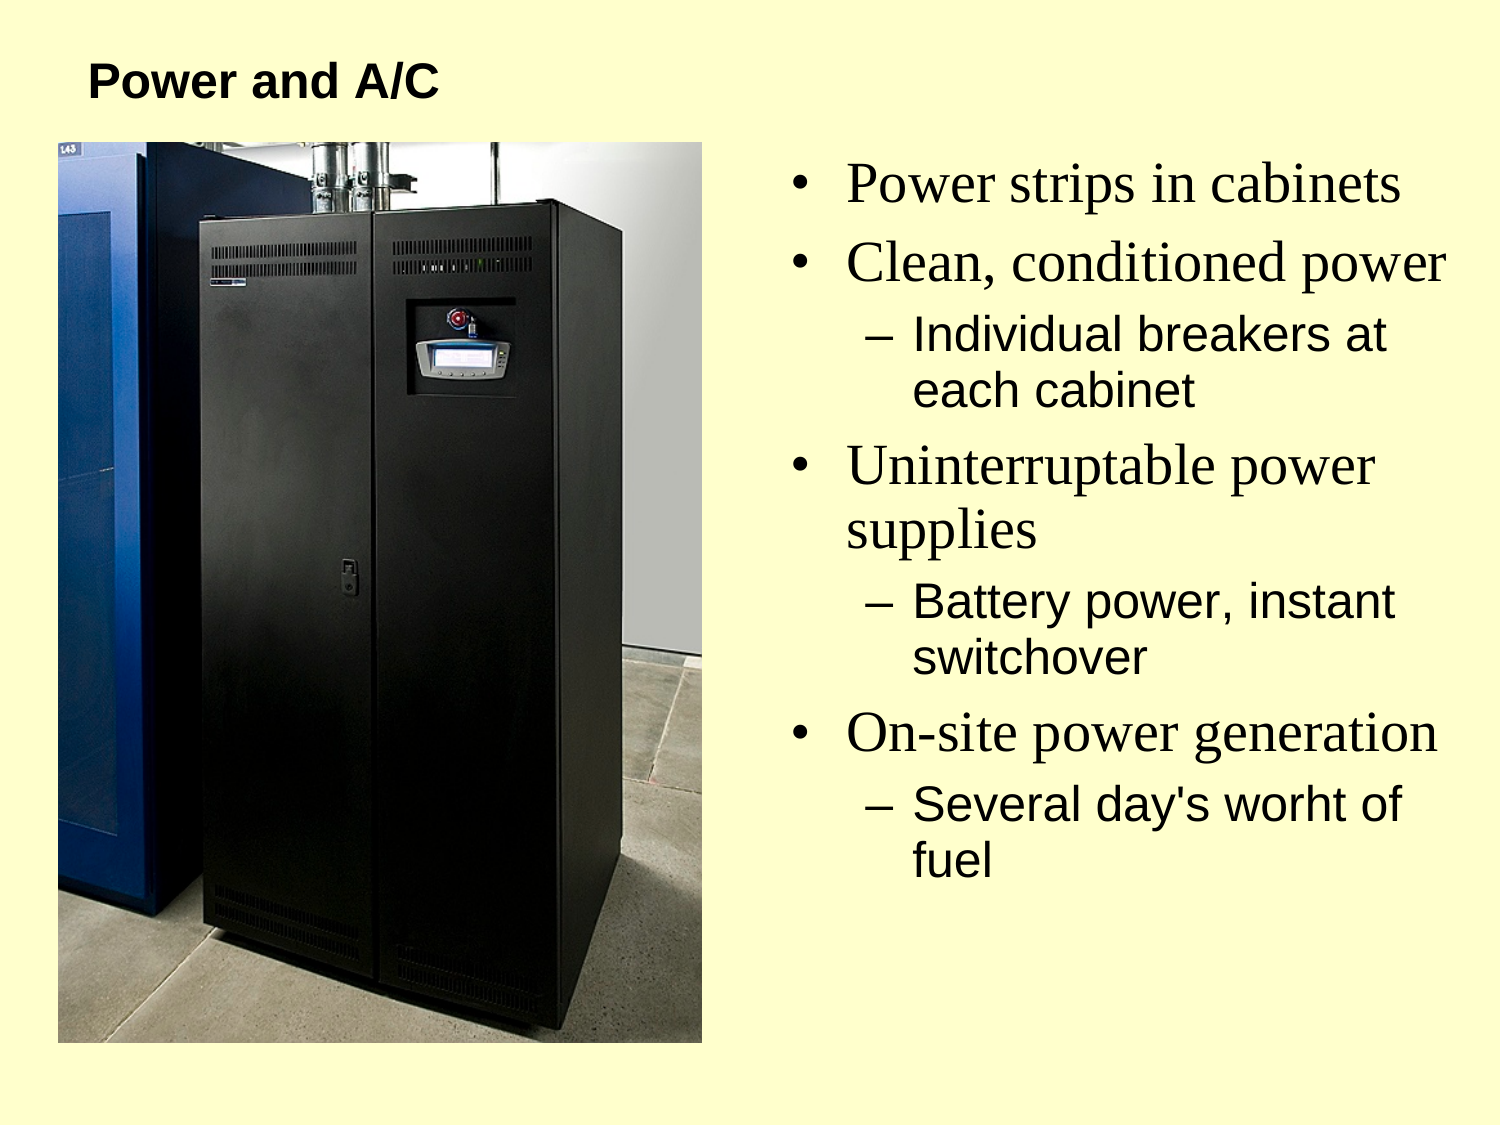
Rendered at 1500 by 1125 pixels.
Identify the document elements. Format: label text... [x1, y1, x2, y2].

list Power strips in cabinets Clean, conditioned power Individual breakers at each cabinet Uninterruptable power supplies Battery power, instant switchover On-site power generation Several day's worht of fuel [790, 149, 1461, 889]
title Power and A/C [87, 44, 1500, 118]
picture [58, 142, 702, 1043]
